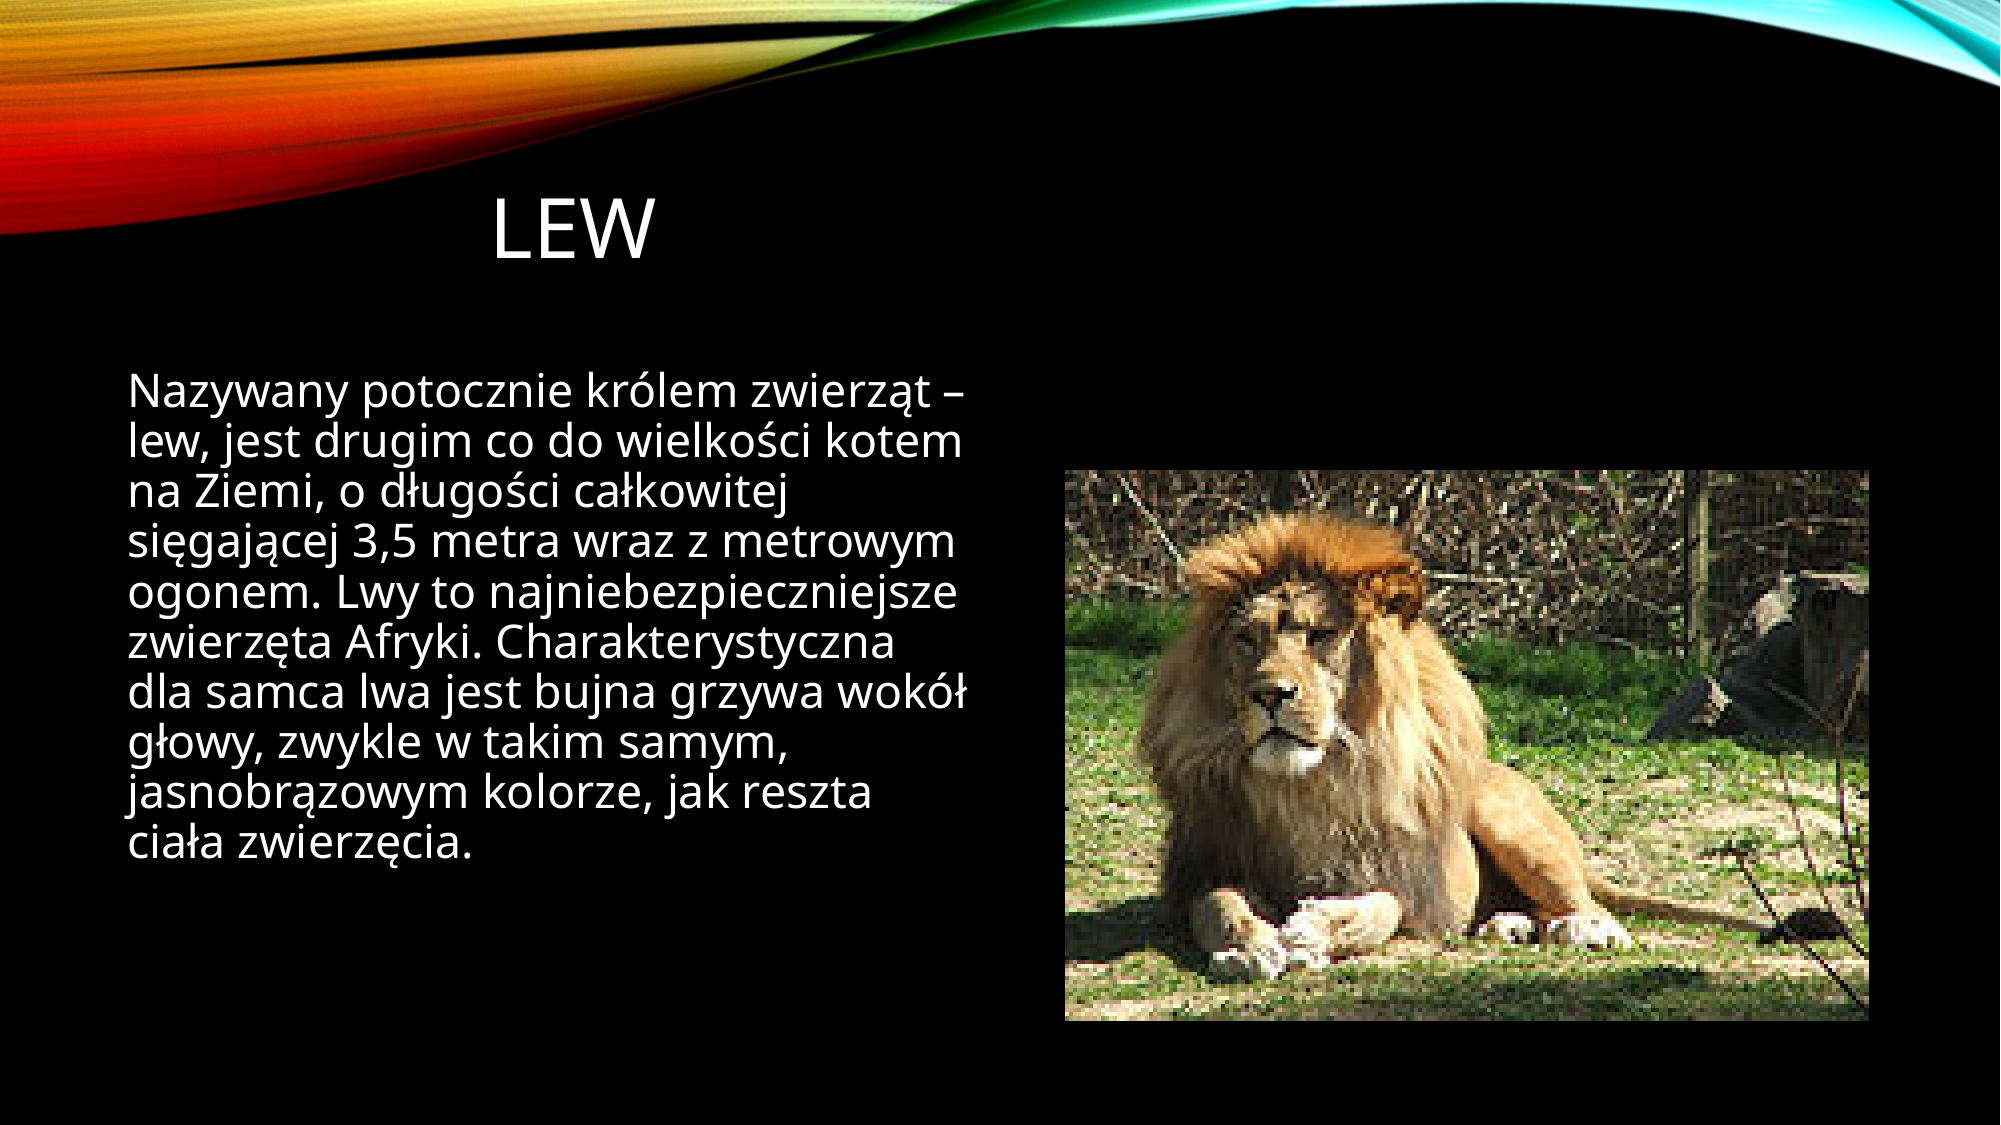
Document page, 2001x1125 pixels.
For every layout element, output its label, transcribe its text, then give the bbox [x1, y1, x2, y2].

title lew [474, 125, 1888, 338]
list Nazywany potocznie królem zwierząt – lew, jest drugim co do wielkości kotem na Ziemi, o długości całkowitej sięgającej 3,5 metra wraz z metrowym ogonem. Lwy to najniebezpieczniejsze zwierzęta Afryki. Charakterystyczna dla samca lwa jest bujna grzywa wokół głowy, zwykle w takim samym, jasnobrązowym kolorze, jak reszta ciała zwierzęcia. [112, 360, 988, 1021]
picture [1065, 470, 1869, 1021]
